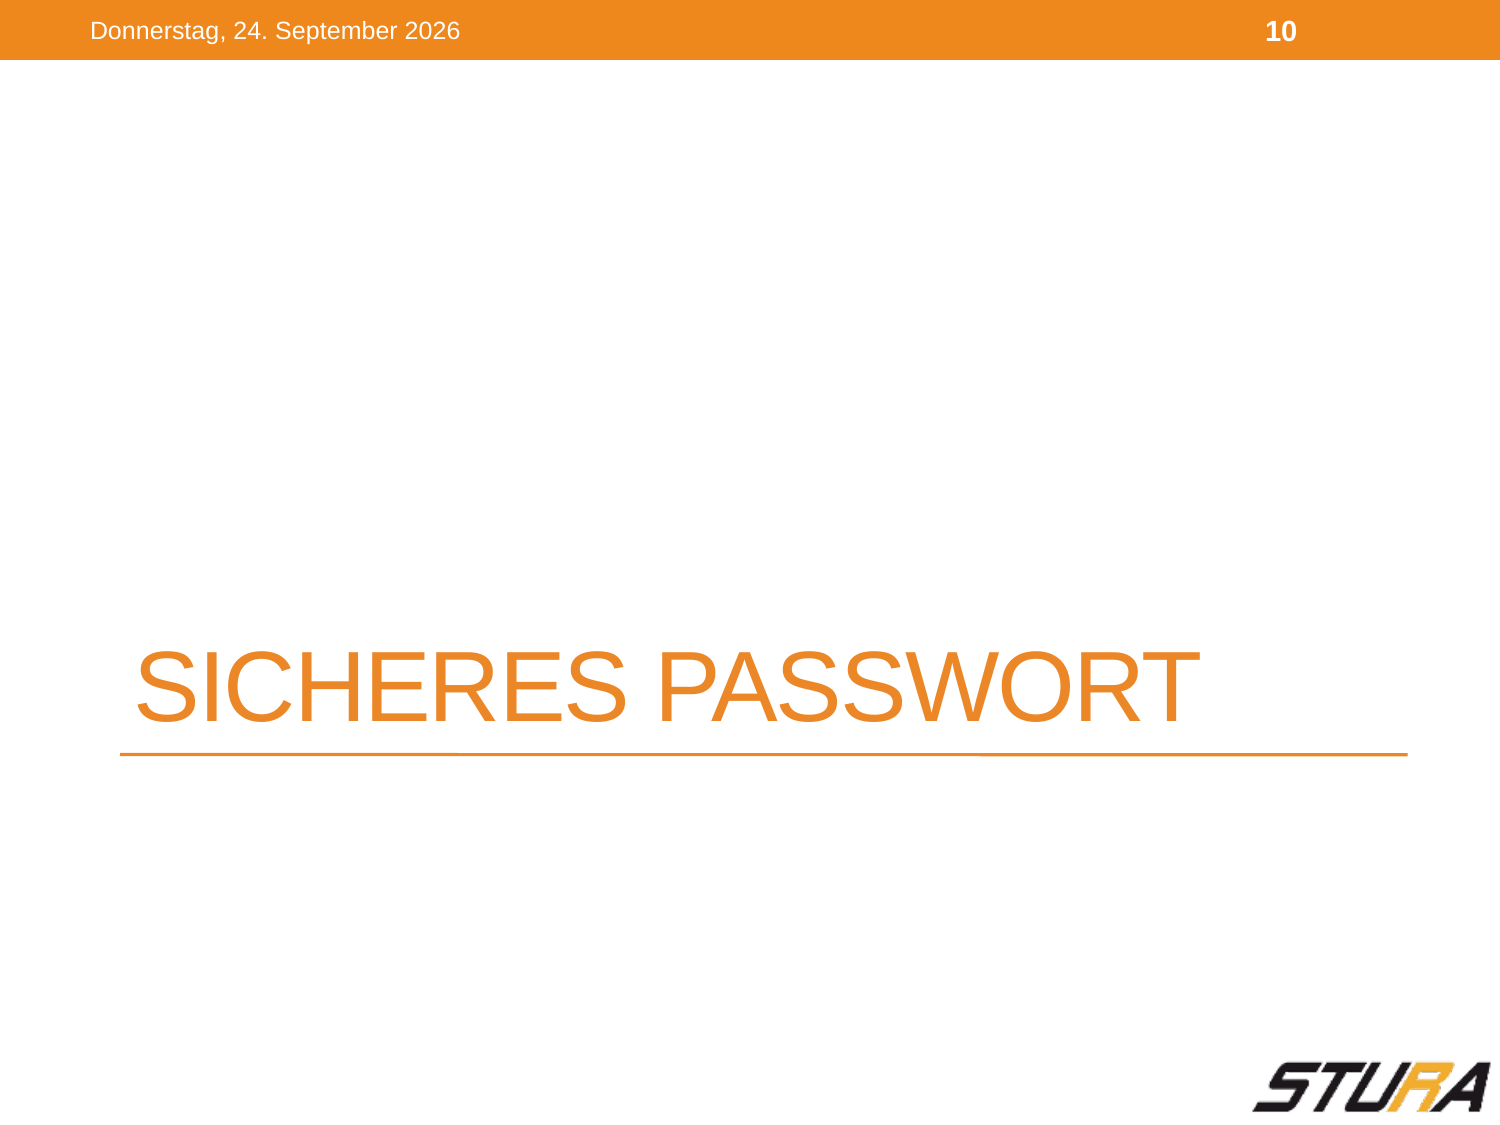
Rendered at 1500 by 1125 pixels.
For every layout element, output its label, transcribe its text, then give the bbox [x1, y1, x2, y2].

title Sicheres Passwort [118, 387, 1394, 749]
text_box Mittwoch, 21. September 16 [75, 3, 550, 57]
text_box ‹Nr.› [1250, 3, 1426, 57]
